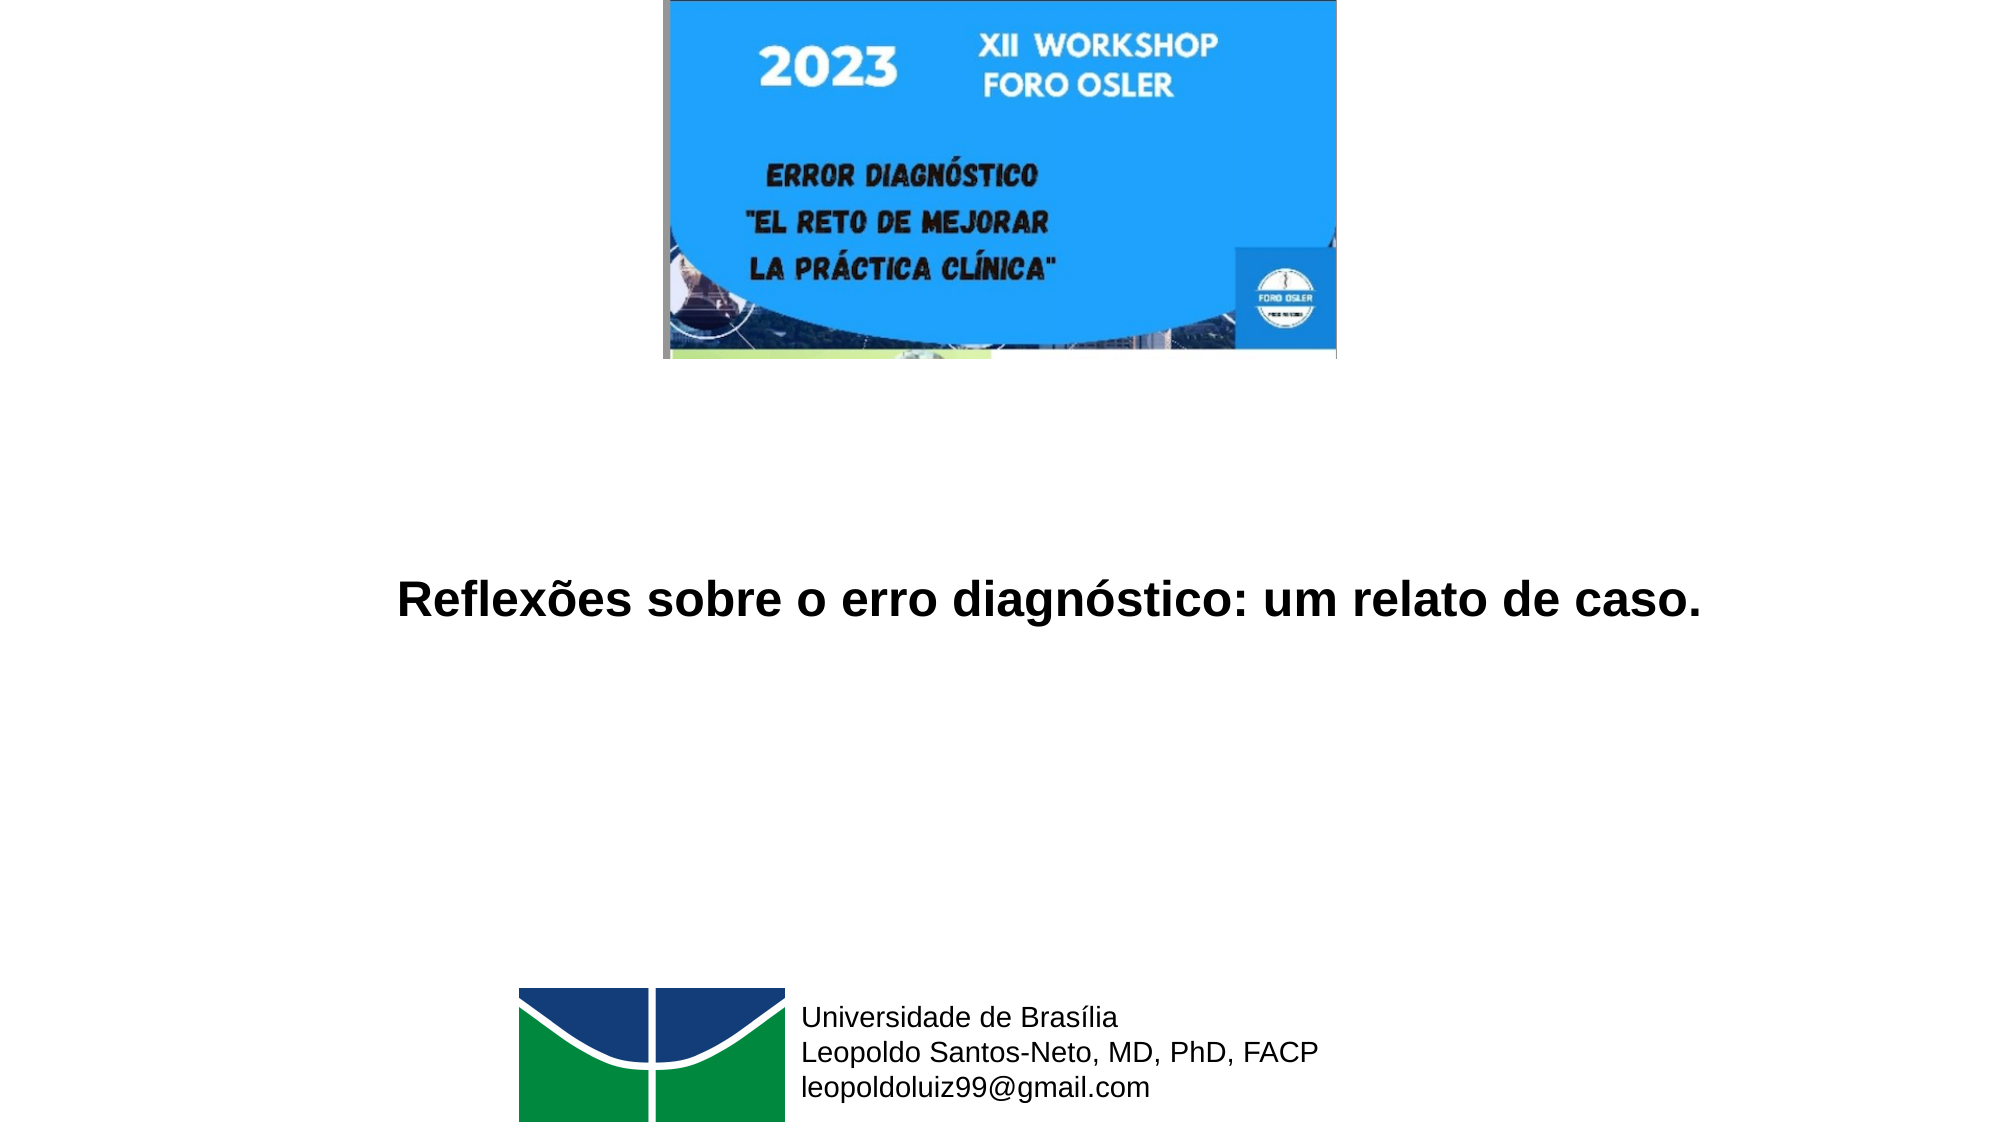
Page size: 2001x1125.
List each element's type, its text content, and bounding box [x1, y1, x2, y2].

picture [663, 0, 1337, 359]
picture [519, 988, 785, 1122]
text_box Universidade de Brasília Leopoldo Santos-Neto, MD, PhD, FACP leopoldoluiz99@gmail.com [786, 990, 1336, 1111]
text_box Reflexões sobre o erro diagnóstico: um relato de caso. [382, 559, 1719, 635]
